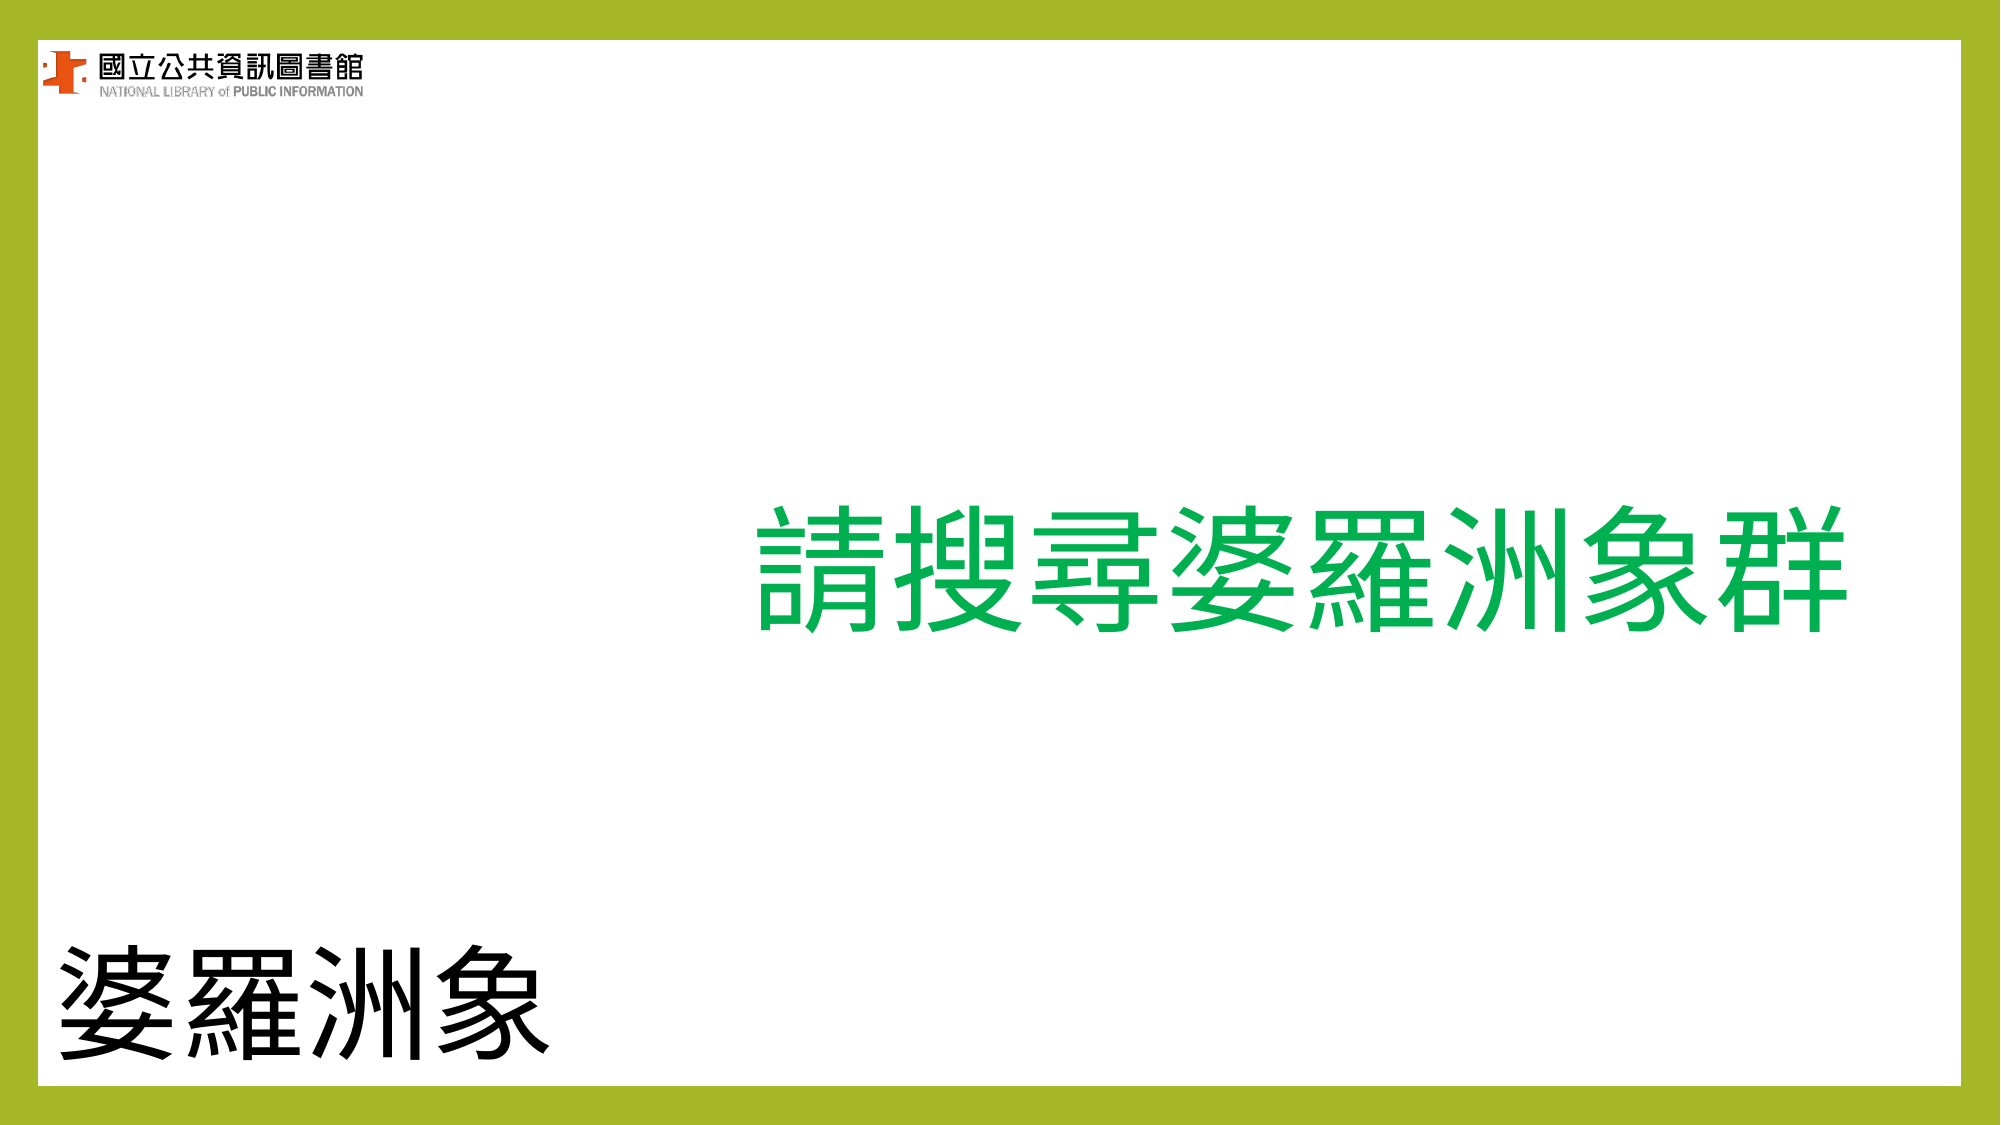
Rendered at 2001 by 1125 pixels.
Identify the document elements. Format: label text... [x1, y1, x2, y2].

text_box 婆羅洲象 [39, 917, 591, 1085]
text_box 請搜尋婆羅洲象群 [736, 476, 1878, 658]
